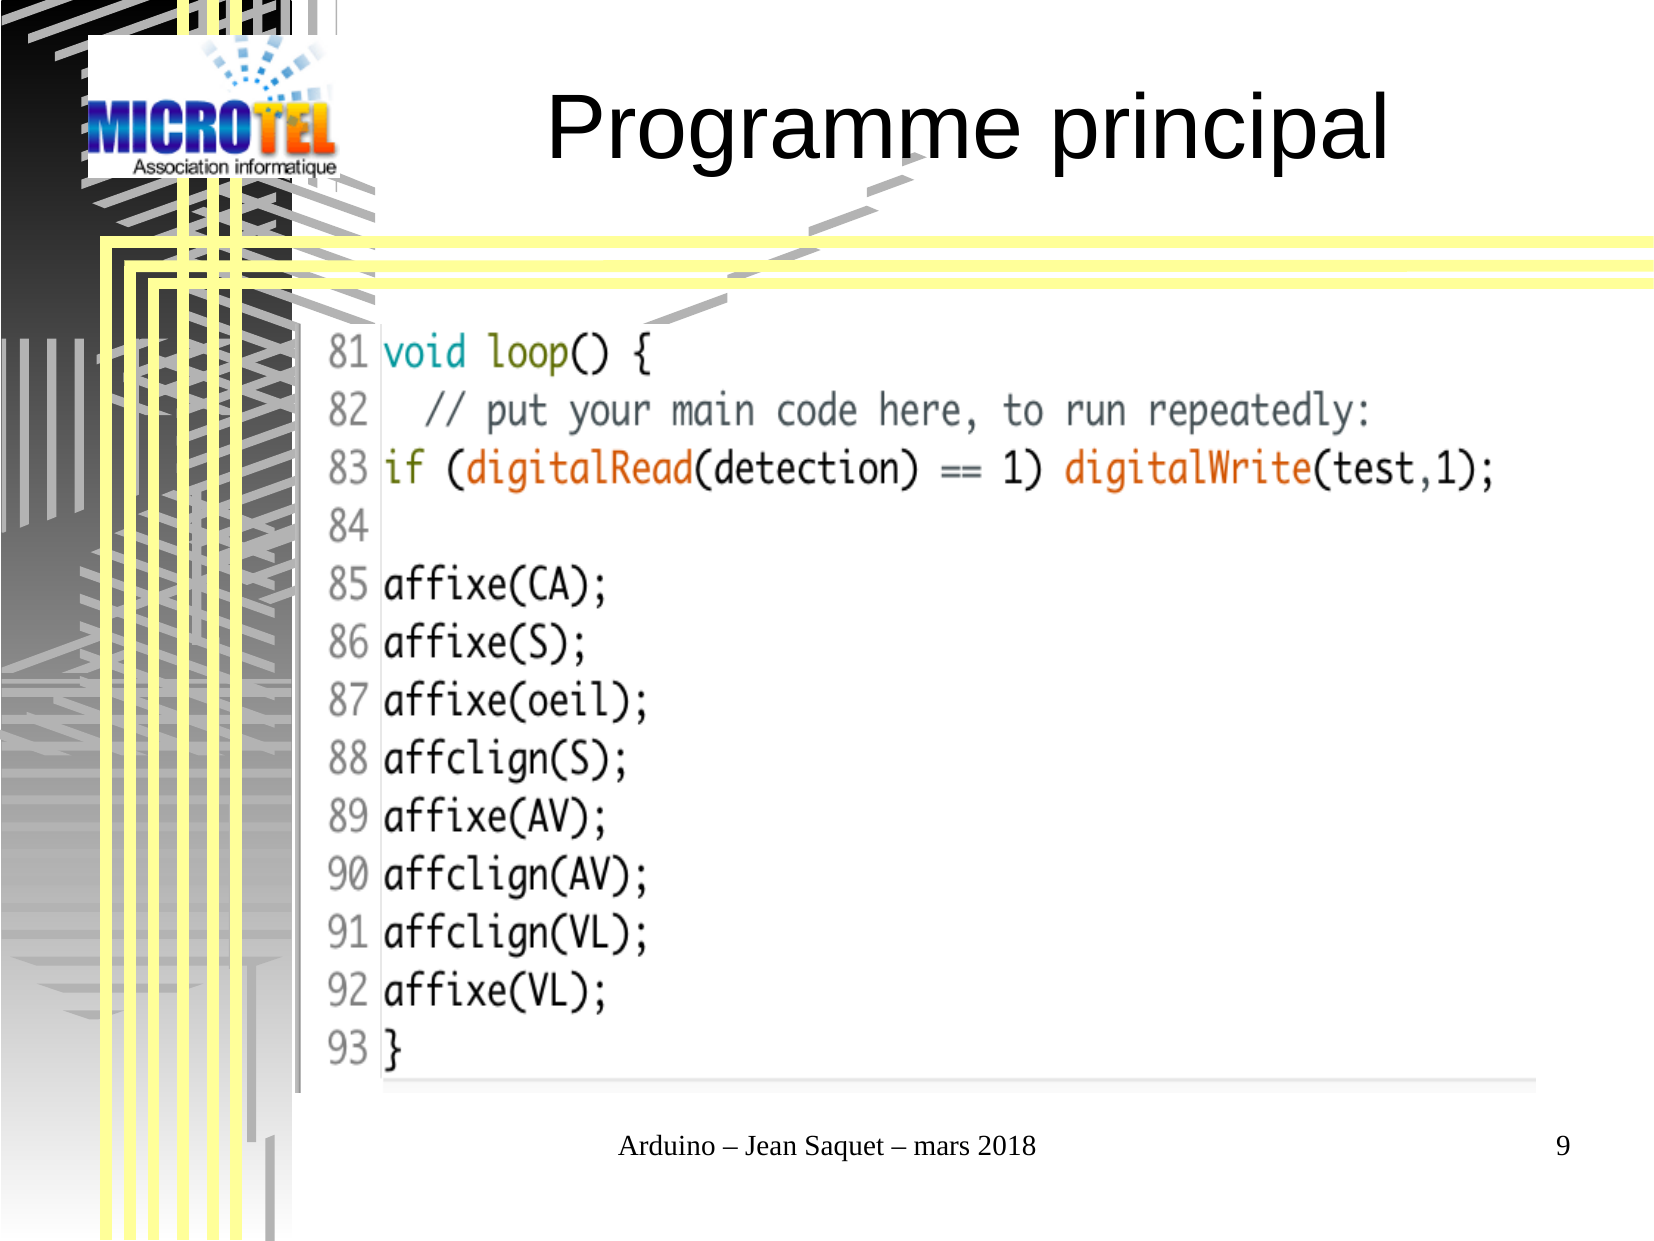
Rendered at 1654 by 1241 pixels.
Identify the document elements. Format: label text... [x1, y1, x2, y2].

picture [88, 35, 340, 178]
picture [295, 324, 1536, 1093]
title Programme principal [383, 23, 1554, 231]
